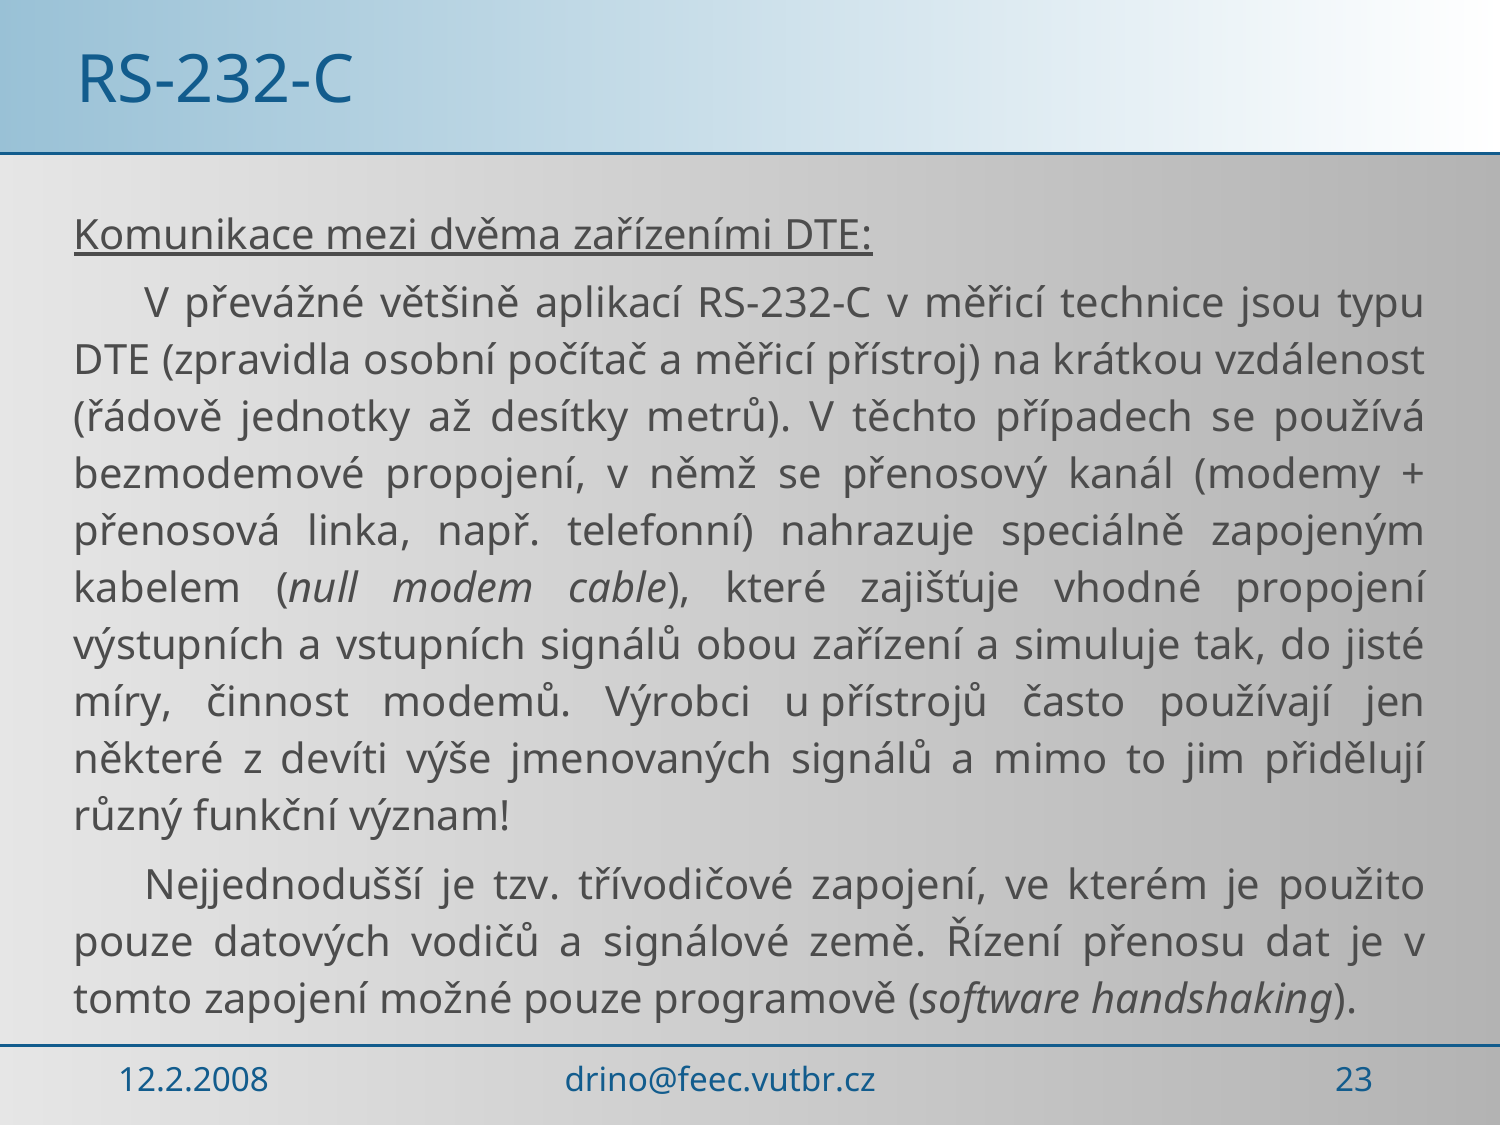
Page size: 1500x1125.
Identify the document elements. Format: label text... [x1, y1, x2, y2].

title RS-232-C [0, 0, 1500, 152]
text_box Komunikace mezi dvěma zařízeními DTE: V převážné většině aplikací RS-232-C v měřicí technice jsou typu DTE (zpravidla osobní počítač a měřicí přístroj) na krátkou vzdálenost (řádově jednotky až desítky metrů). V těchto případech se používá bezmodemové propojení, v němž se přenosový kanál (modemy + přenosová linka, např. telefonní) nahrazuje speciálně zapojeným kabelem (null modem cable), které zajišťuje vhodné propojení výstupních a vstupních signálů obou zařízení a simuluje tak, do jisté míry, činnost modemů. Výrobci u přístrojů často používají jen některé z devíti výše jmenovaných signálů a mimo to jim přidělují různý funkční význam! Nejjednodušší je tzv. třívodičové zapojení, ve kterém je použito pouze datových vodičů a signálové země. Řízení přenosu dat je v tomto zapojení možné pouze programově (software handshaking). [59, 196, 1442, 1034]
text_box 12.2.2008 [103, 1049, 432, 1125]
text_box <číslo> [1075, 1049, 1388, 1125]
text_box drino@feec.vutbr.cz [454, 1049, 987, 1125]
